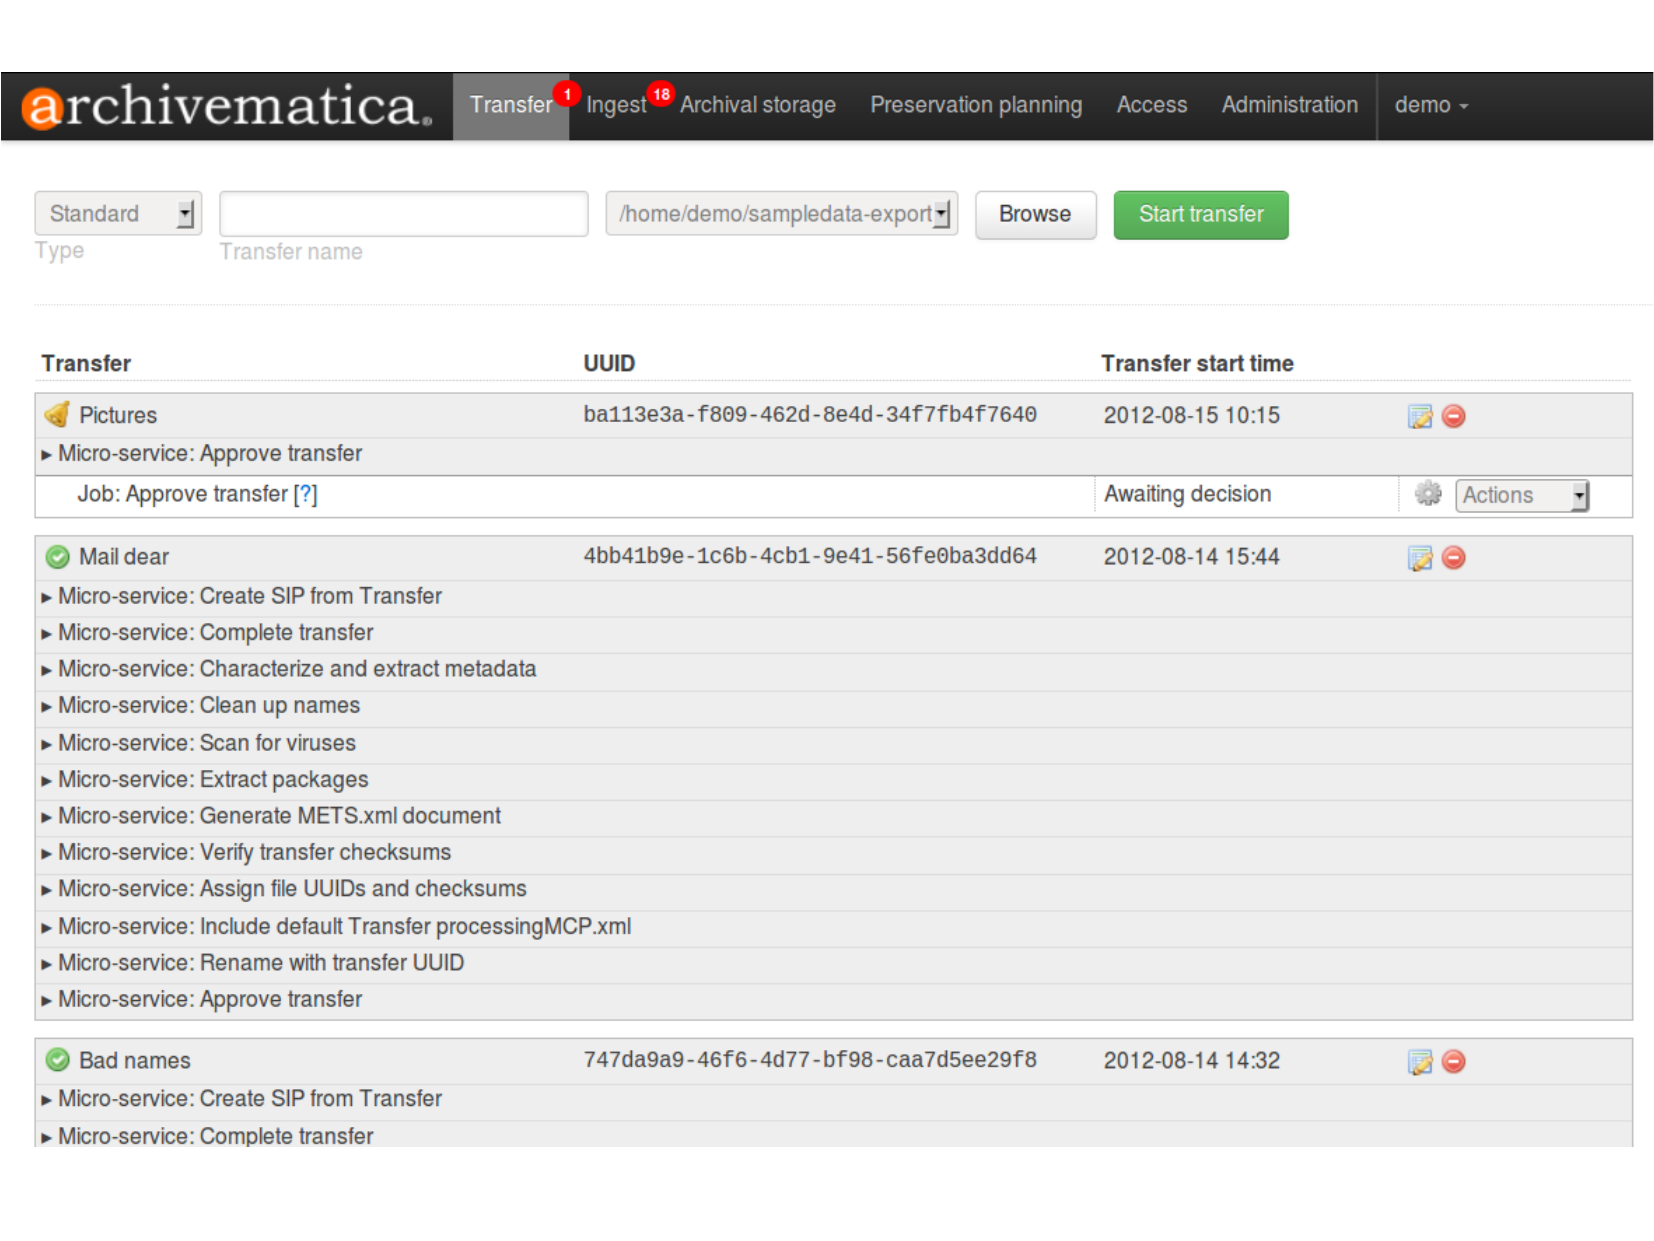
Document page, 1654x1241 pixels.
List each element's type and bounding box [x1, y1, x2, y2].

picture [1, 72, 1654, 1148]
